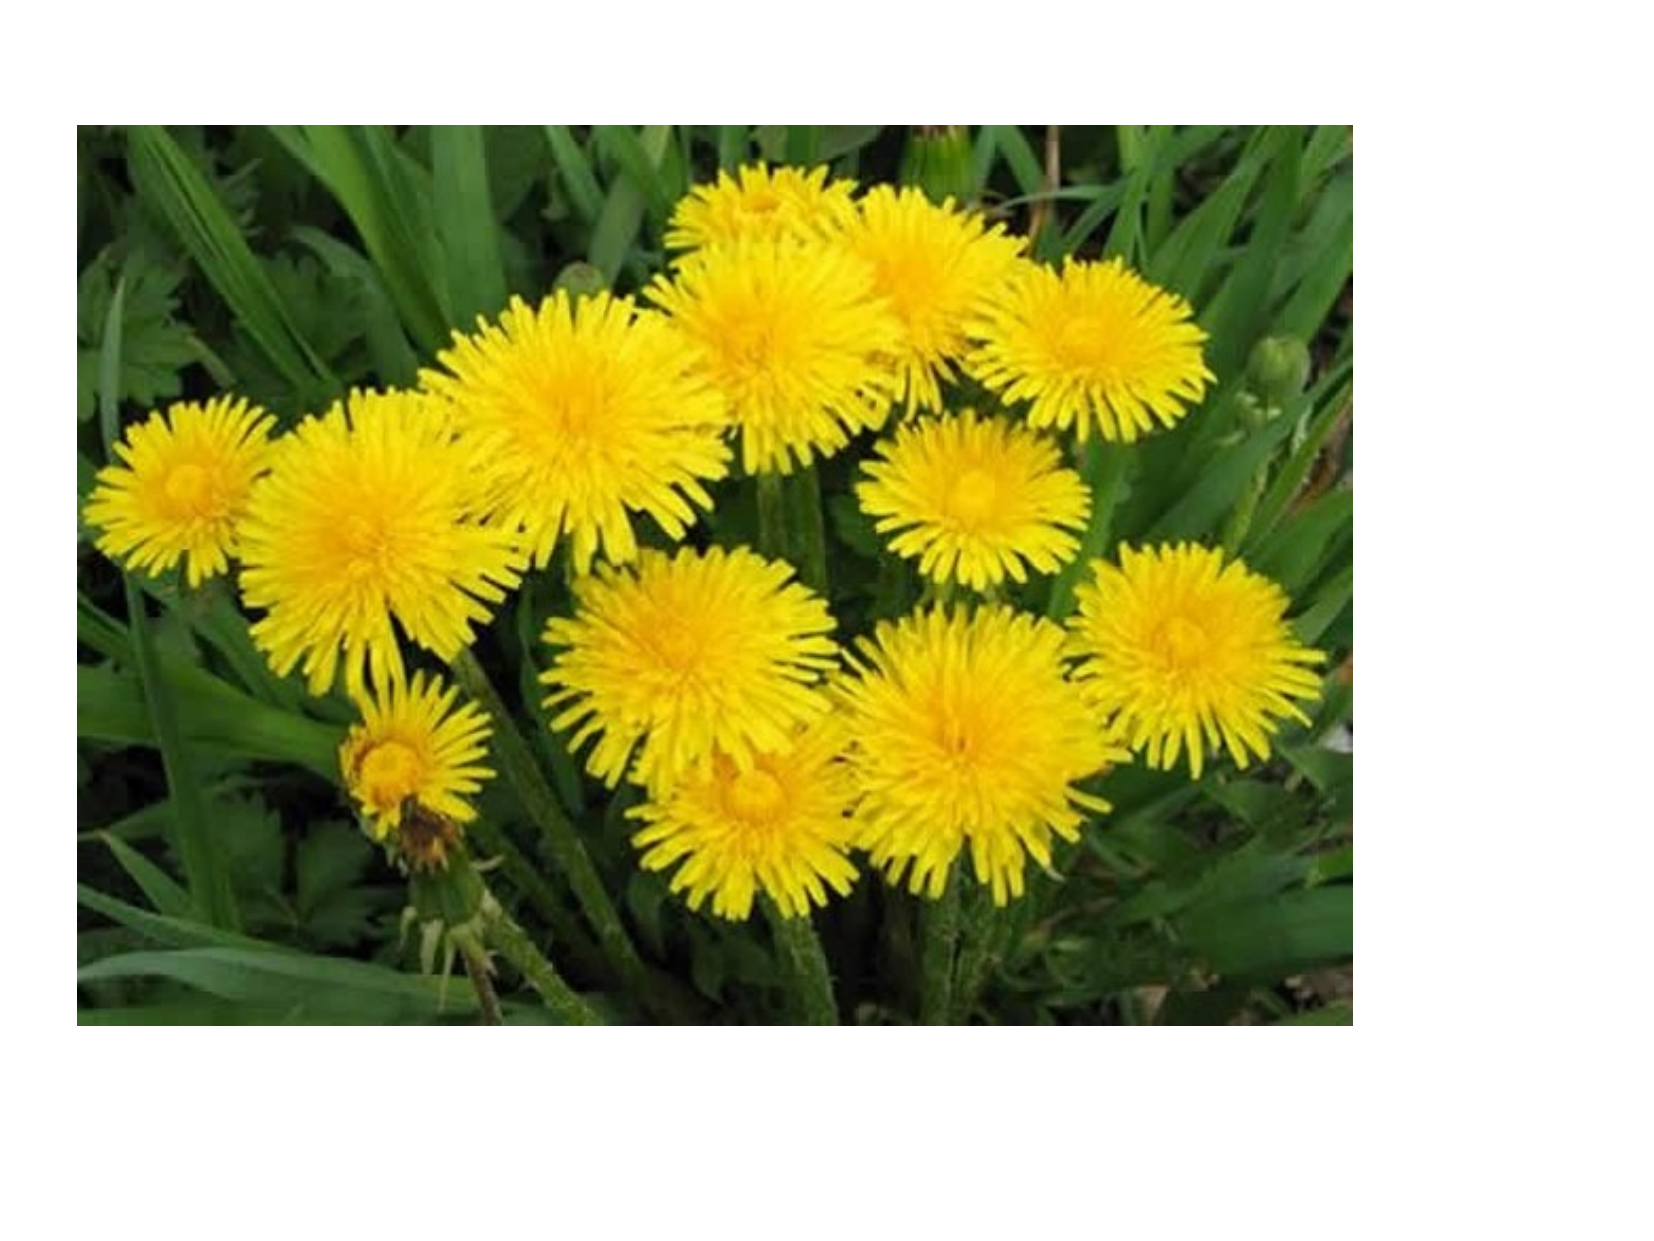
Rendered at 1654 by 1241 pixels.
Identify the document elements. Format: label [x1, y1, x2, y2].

picture [77, 125, 1353, 1026]
